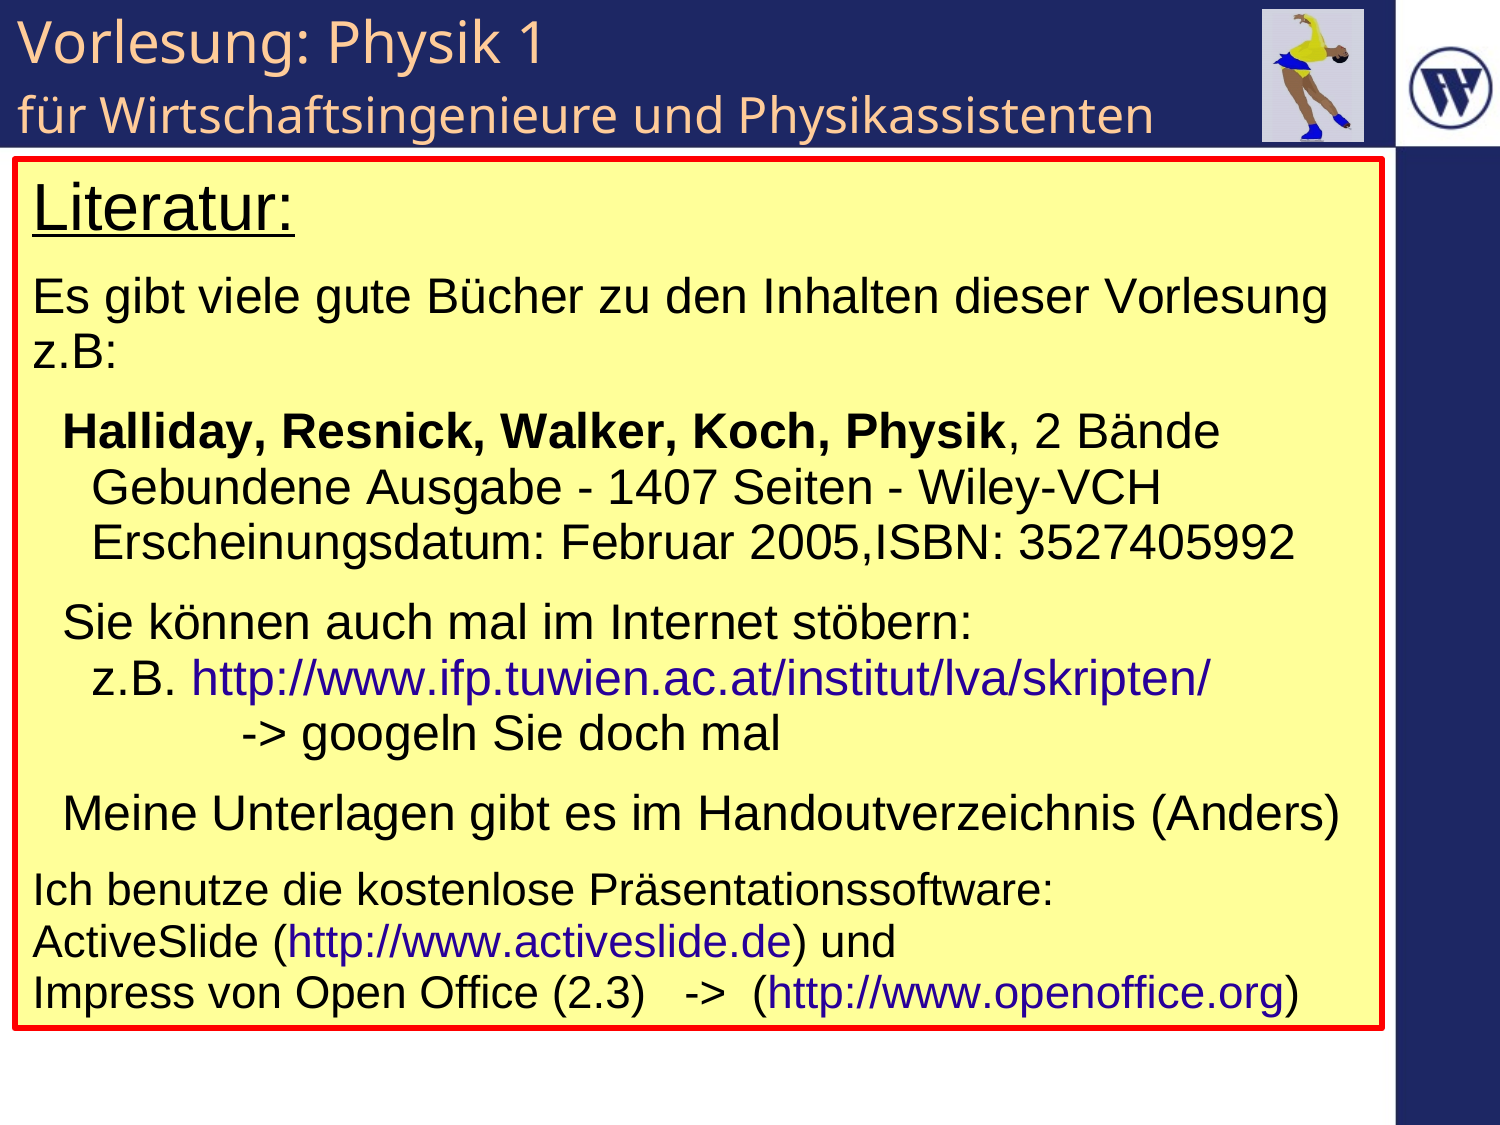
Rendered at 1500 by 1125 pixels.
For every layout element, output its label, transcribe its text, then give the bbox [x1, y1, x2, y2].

picture [0, 0, 1500, 1125]
text_box Literatur: Es gibt viele gute Bücher zu den Inhalten dieser Vorlesung z.B: Halliday, Resnick, Walker, Koch, Physik, 2 Bände Gebundene Ausgabe - 1407 Seiten - Wiley-VCH Erscheinungsdatum: Februar 2005,ISBN: 3527405992 Sie können auch mal im Internet stöbern: z.B. http://www.ifp.tuwien.ac.at/institut/lva/skripten/ -> googeln Sie doch mal Meine Unterlagen gibt es im Handoutverzeichnis (Anders) Ich benutze die kostenlose Präsentationssoftware: ActiveSlide (http://www.activeslide.de) und Impress von Open Office (2.3) -> (http://www.openoffice.org) [14, 159, 1382, 1029]
